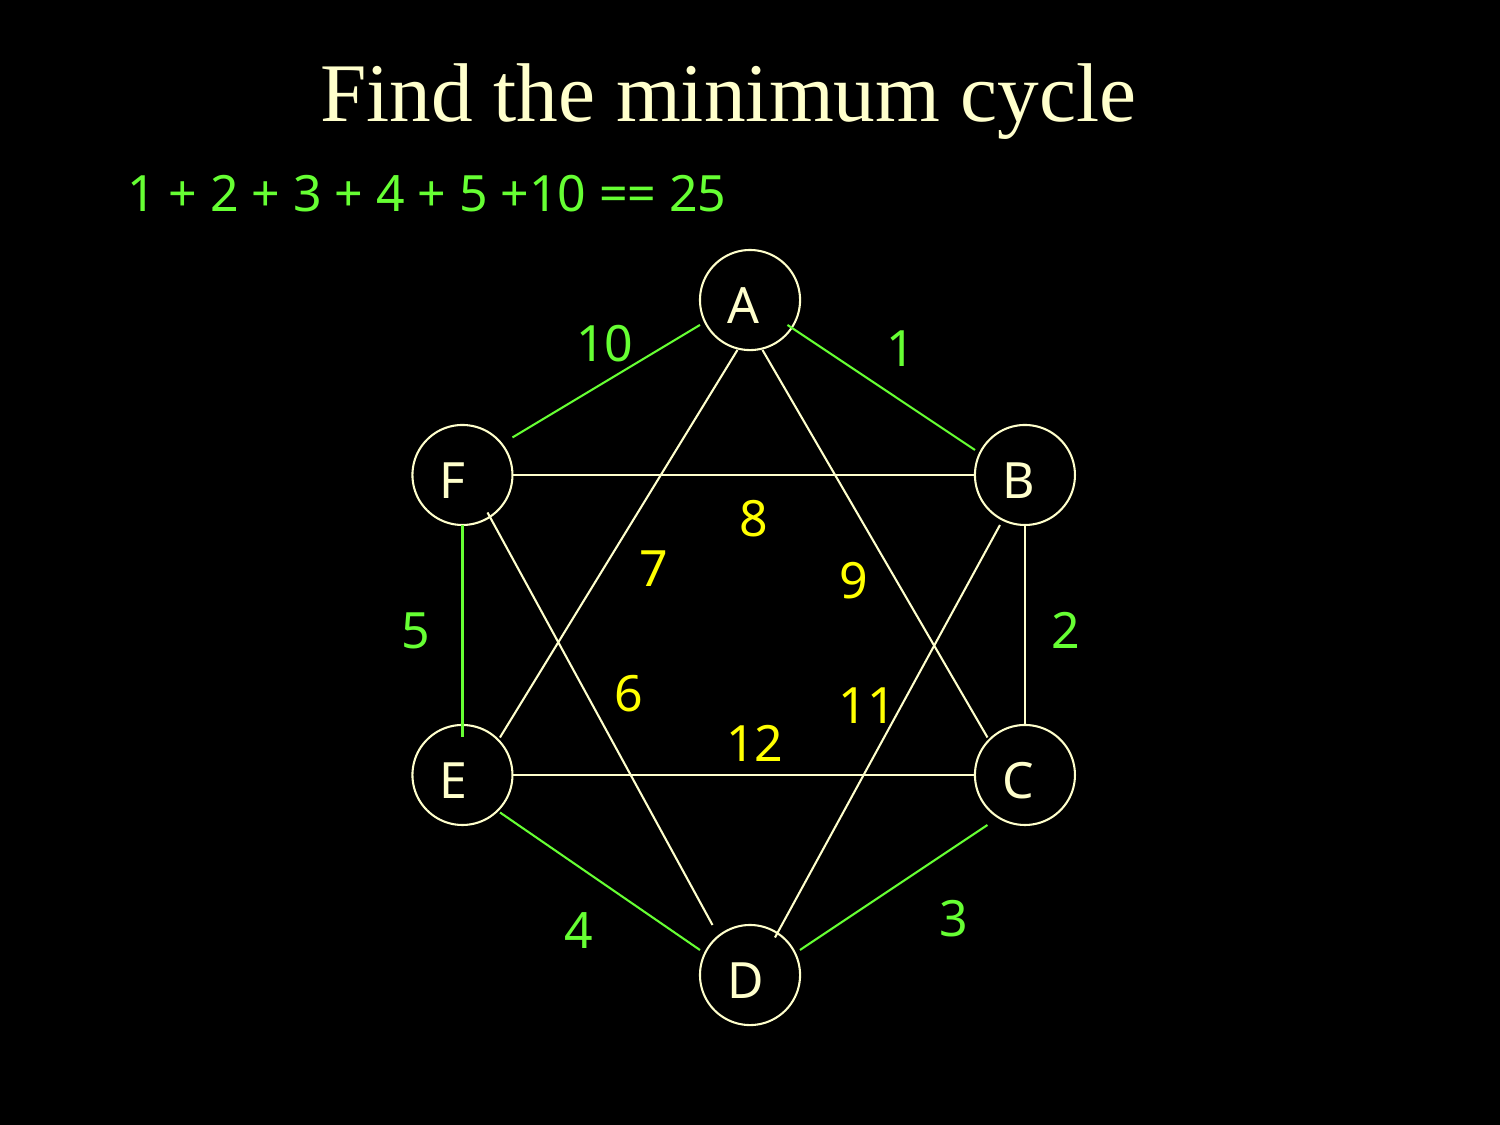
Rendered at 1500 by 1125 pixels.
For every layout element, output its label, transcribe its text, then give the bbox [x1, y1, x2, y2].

text_box 10 [561, 299, 649, 384]
text_box C [987, 737, 1047, 822]
title Find the minimum cycle [0, 37, 1458, 150]
text_box 11 [824, 662, 911, 747]
text_box 3 [924, 874, 983, 959]
text_box 1 [872, 305, 931, 390]
text_box 7 [624, 524, 683, 609]
text_box D [712, 937, 772, 1022]
text_box 12 [711, 699, 799, 784]
text_box 1 + 2 + 3 + 4 + 5 +10 == 25 [112, 149, 742, 234]
text_box 6 [599, 649, 658, 734]
text_box B [987, 437, 1047, 522]
text_box E [425, 737, 484, 822]
text_box 5 [387, 587, 446, 672]
text_box 9 [824, 537, 883, 622]
text_box 8 [724, 474, 783, 559]
text_box 2 [1037, 587, 1096, 672]
text_box F [425, 437, 484, 522]
text_box 4 [549, 887, 608, 972]
text_box A [712, 262, 772, 347]
